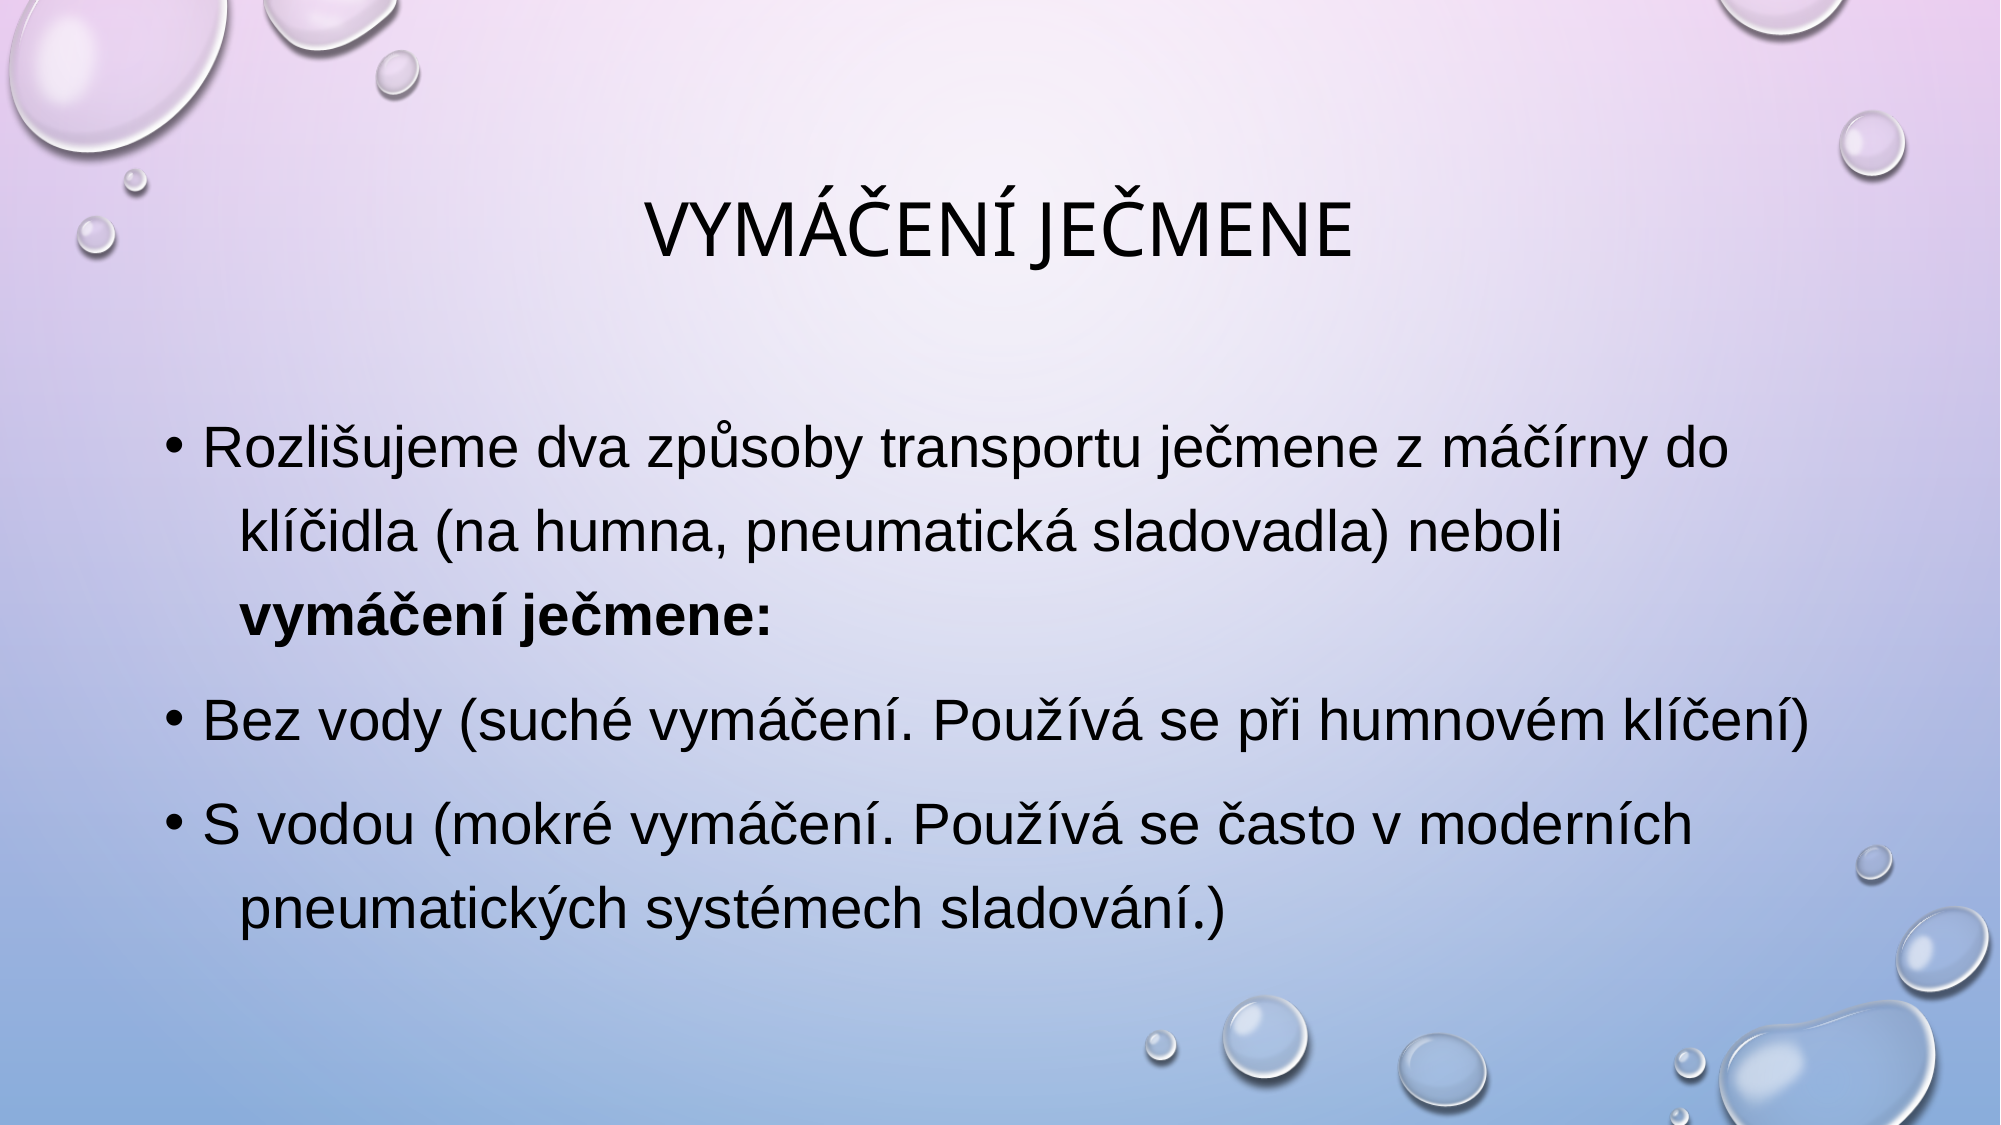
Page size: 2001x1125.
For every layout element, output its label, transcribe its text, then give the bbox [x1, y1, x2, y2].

list Rozlišujeme dva způsoby transportu ječmene z máčírny do klíčidla (na humna, pneumatická sladovadla) neboli vymáčení ječmene: Bez vody (suché vymáčení. Používá se při humnovém klíčení) S vodou (mokré vymáčení. Používá se často v moderních pneumatických systémech sladování.) [149, 388, 1850, 950]
title Vymáčení ječmene [149, 101, 1851, 364]
